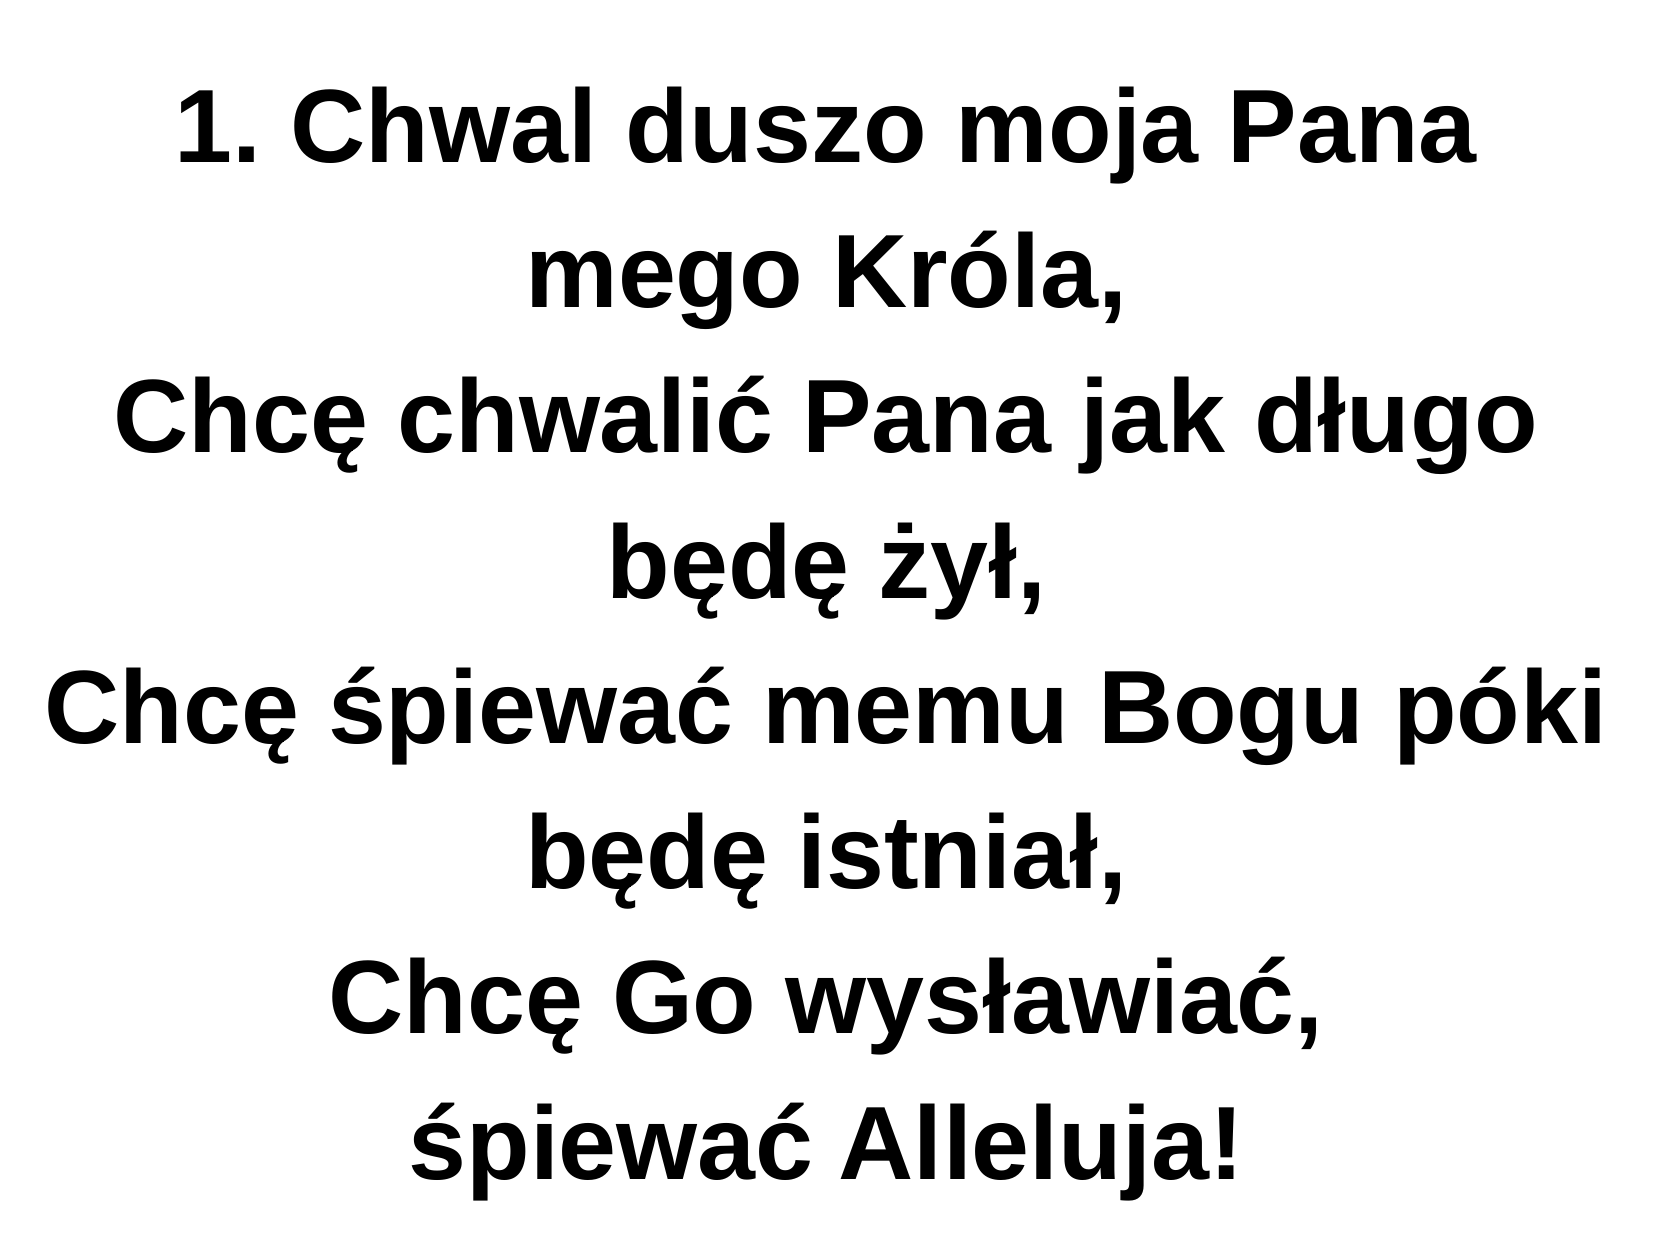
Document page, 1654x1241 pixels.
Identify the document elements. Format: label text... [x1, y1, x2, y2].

subtitle 1. Chwal duszo moja Pana mego Króla, Chcę chwalić Pana jak długo będę żył, Chcę śpiewać memu Bogu póki będę istniał, Chcę Go wysławiać, śpiewać Alleluja! [0, 0, 1654, 1241]
